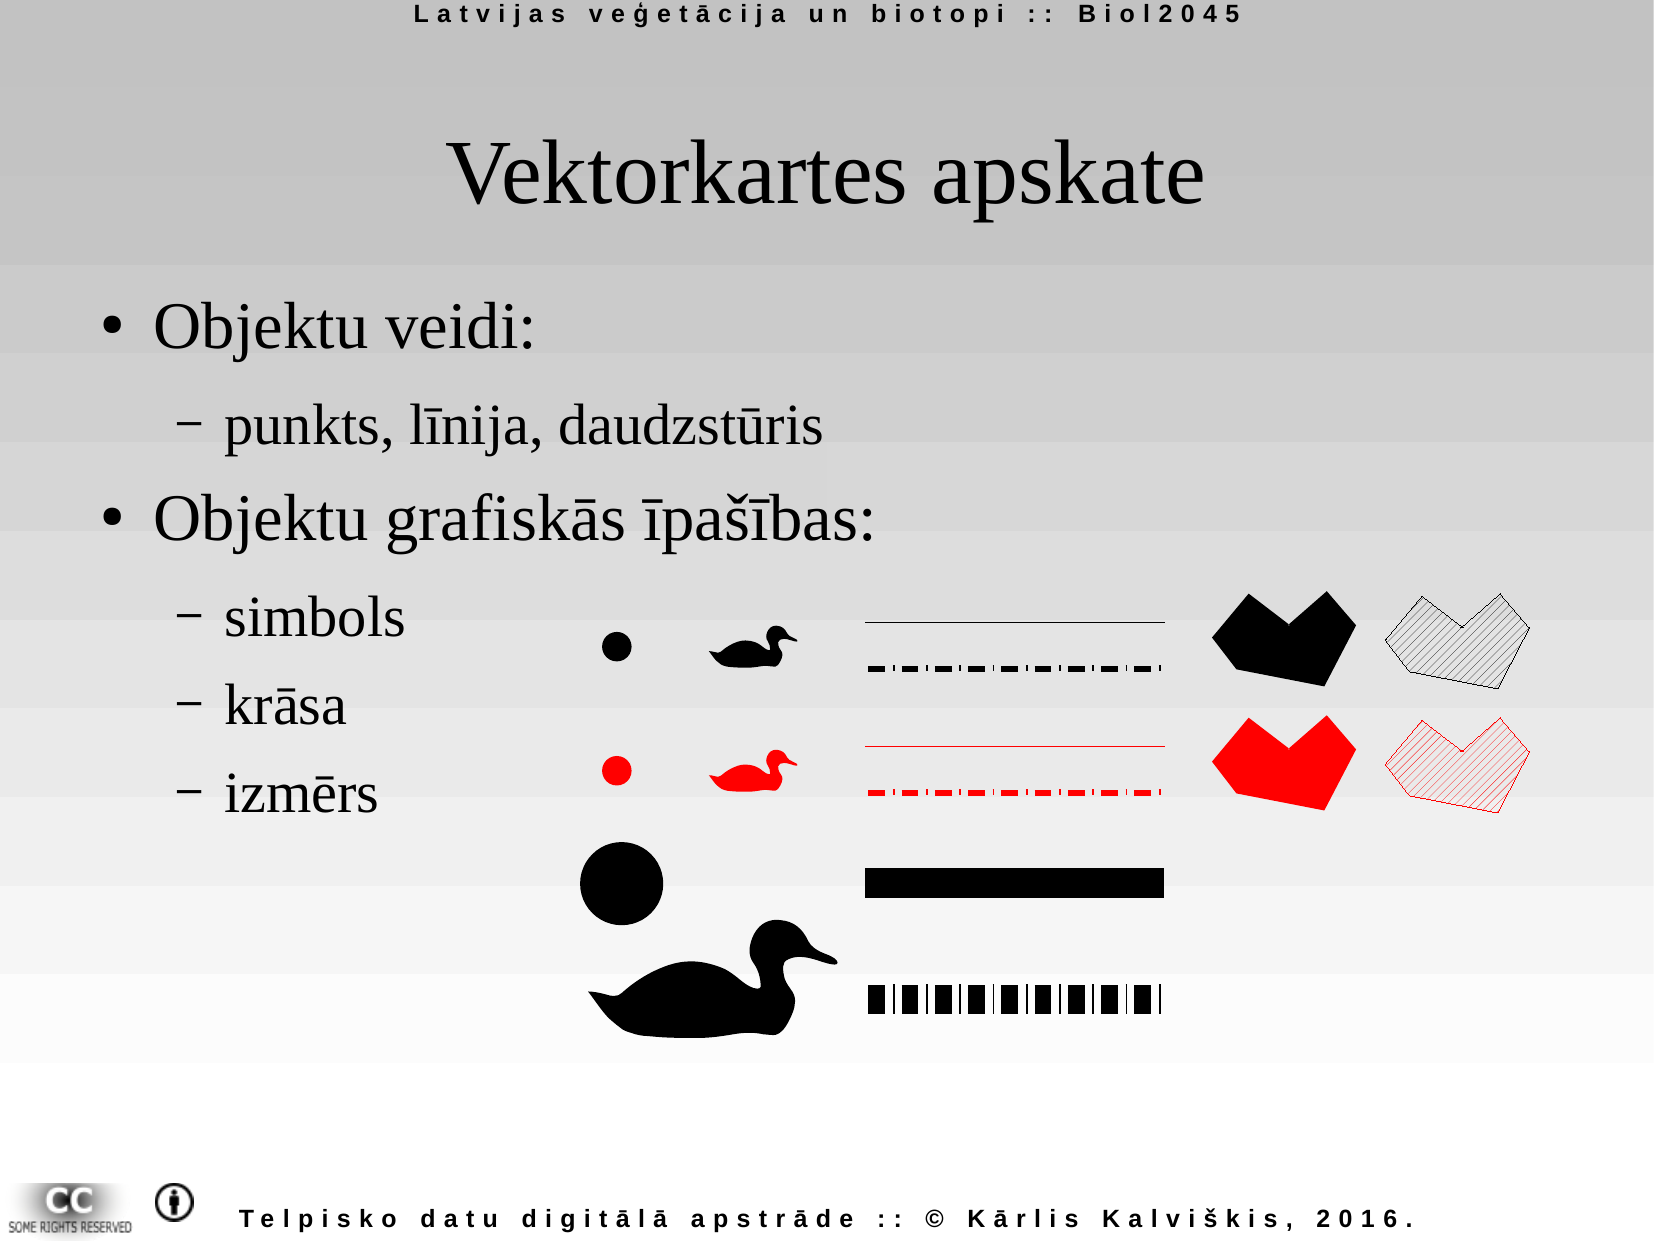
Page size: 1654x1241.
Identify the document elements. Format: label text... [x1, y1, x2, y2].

picture [0, 0, 1654, 1241]
title Vektorkartes apskate [29, 49, 1625, 296]
list Objektu veidi: punkts, līnija, daudzstūris Objektu grafiskās īpašības: simbols krāsa izmērs [82, 289, 1571, 1113]
text_box [1211, 591, 1357, 687]
text_box [602, 755, 632, 786]
text_box [1385, 593, 1530, 689]
text_box [1211, 715, 1357, 811]
text_box [708, 625, 798, 668]
text_box [708, 749, 798, 792]
text_box [1385, 717, 1530, 813]
text_box [588, 919, 838, 1038]
text_box [580, 842, 664, 926]
text_box [602, 631, 632, 662]
